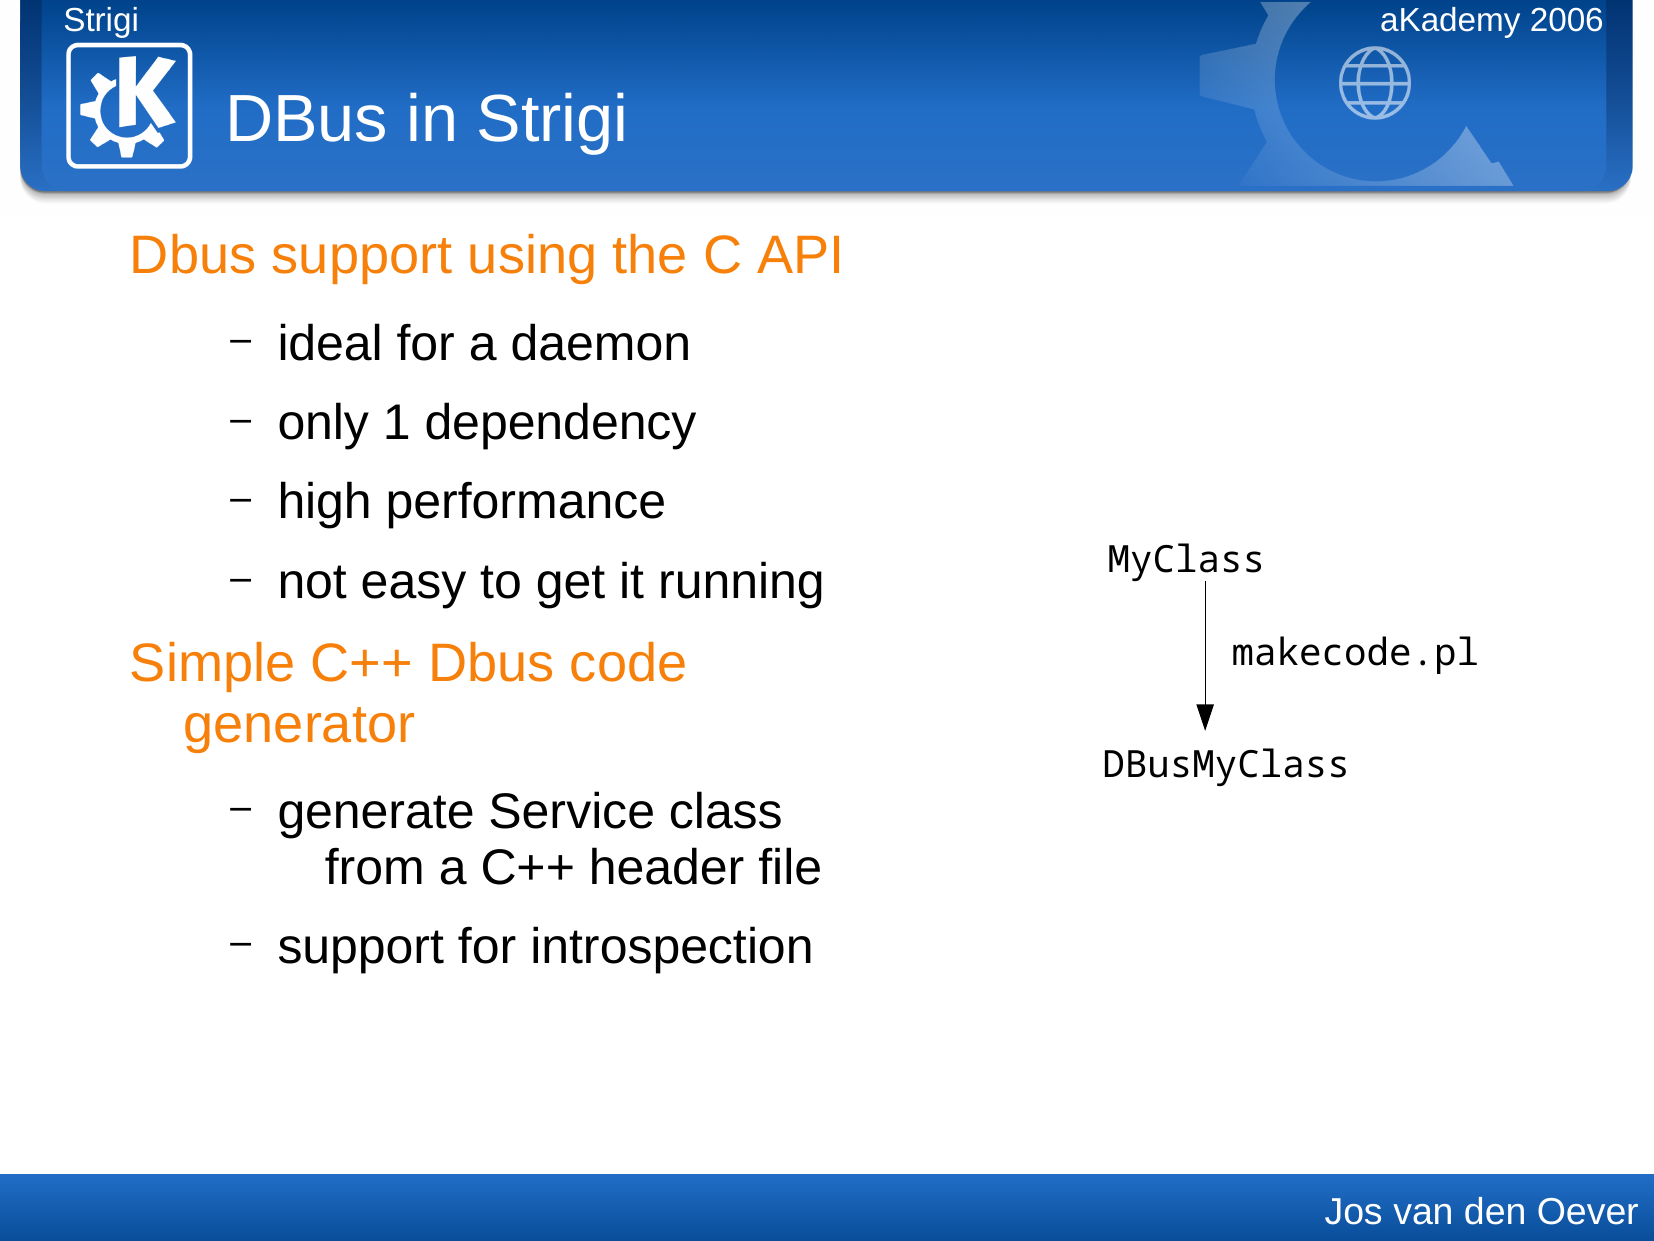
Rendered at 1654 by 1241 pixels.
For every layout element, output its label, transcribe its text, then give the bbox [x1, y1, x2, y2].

list Dbus support using the C API ideal for a daemon only 1 dependency high performance not easy to get it running Simple C++ Dbus code generator generate Service class from a C++ header file support for introspection [41, 225, 897, 1094]
text_box makecode.pl [1216, 618, 1495, 675]
picture [0, 0, 1652, 216]
text_box DBusMyClass [1087, 729, 1365, 786]
title DBus in Strigi [225, 49, 1571, 188]
text_box MyClass [1092, 525, 1281, 581]
